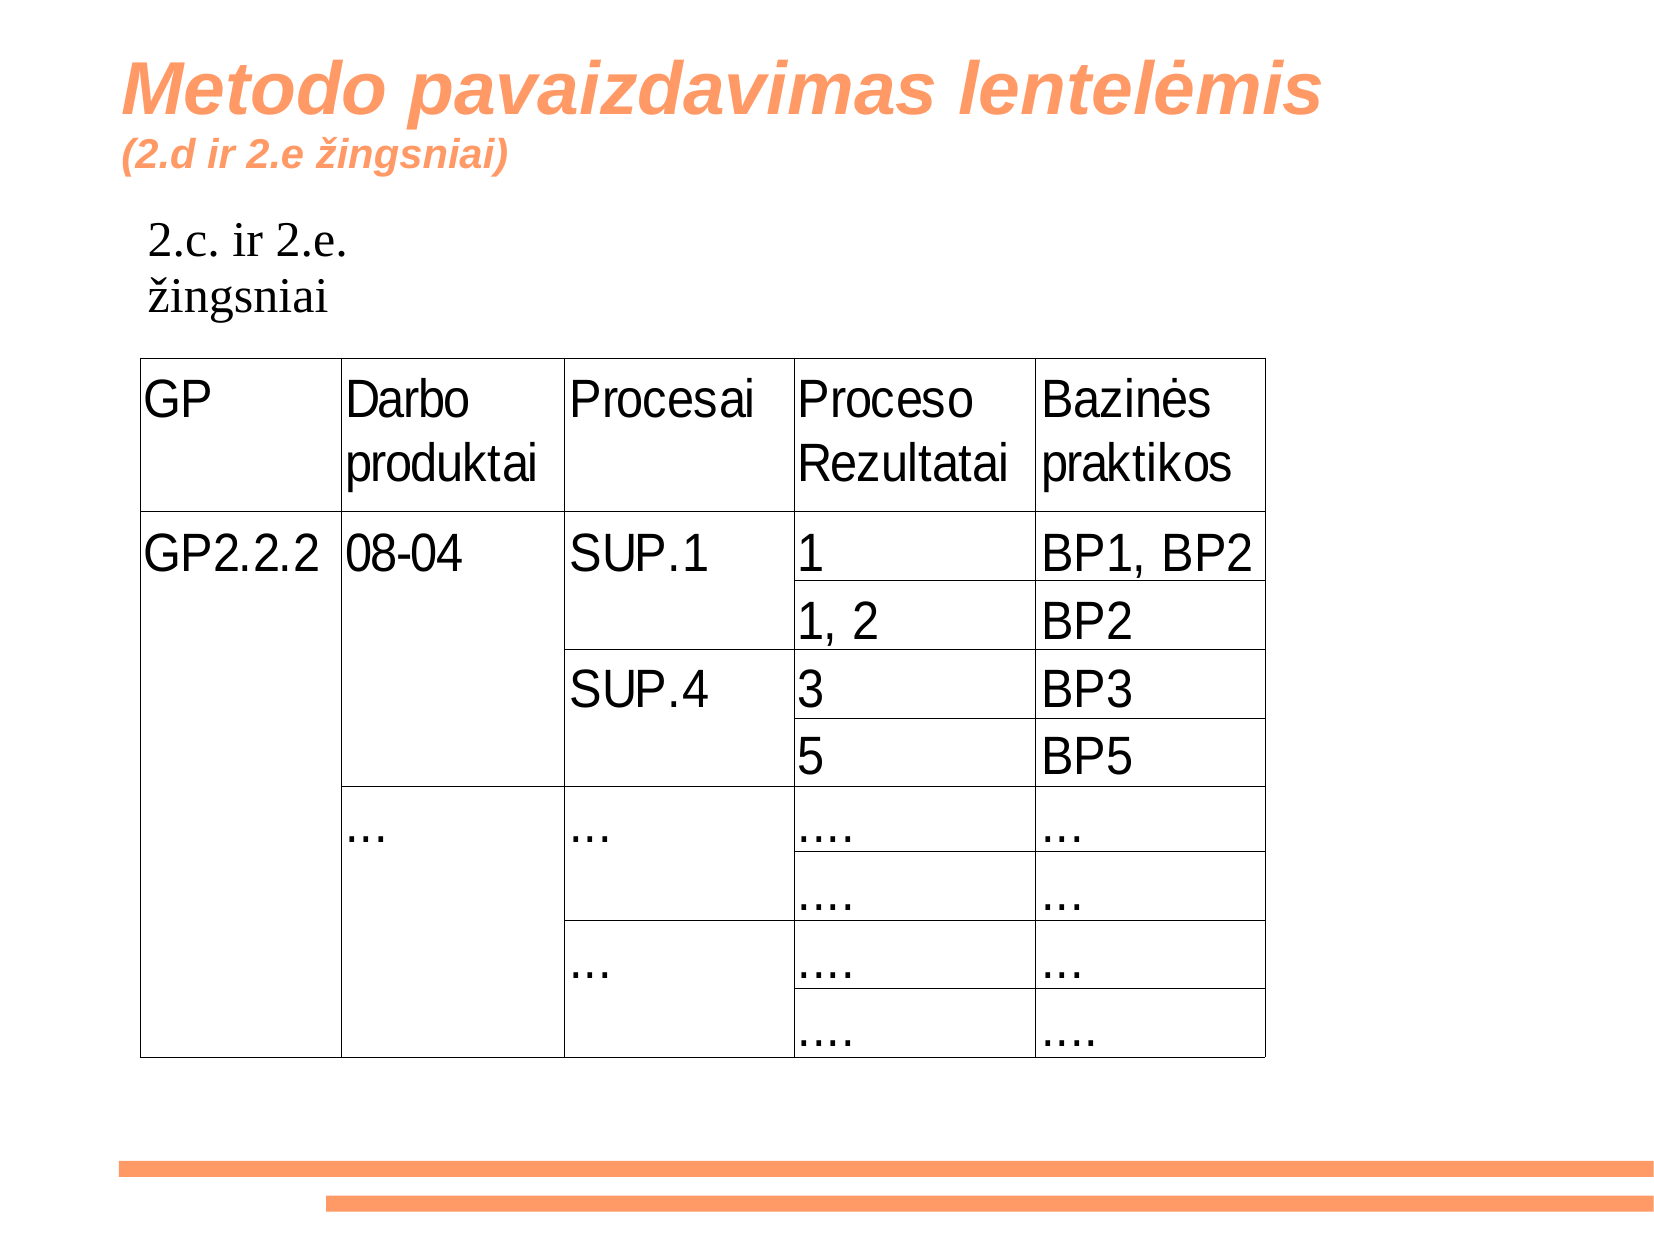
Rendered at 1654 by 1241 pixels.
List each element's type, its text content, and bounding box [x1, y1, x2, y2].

title Metodo pavaizdavimas lentelėmis (2.d ir 2.e žingsniai) [121, 46, 1534, 178]
text_box 2.c. ir 2.e. žingsniai [147, 212, 349, 325]
chart [134, 354, 1270, 1063]
